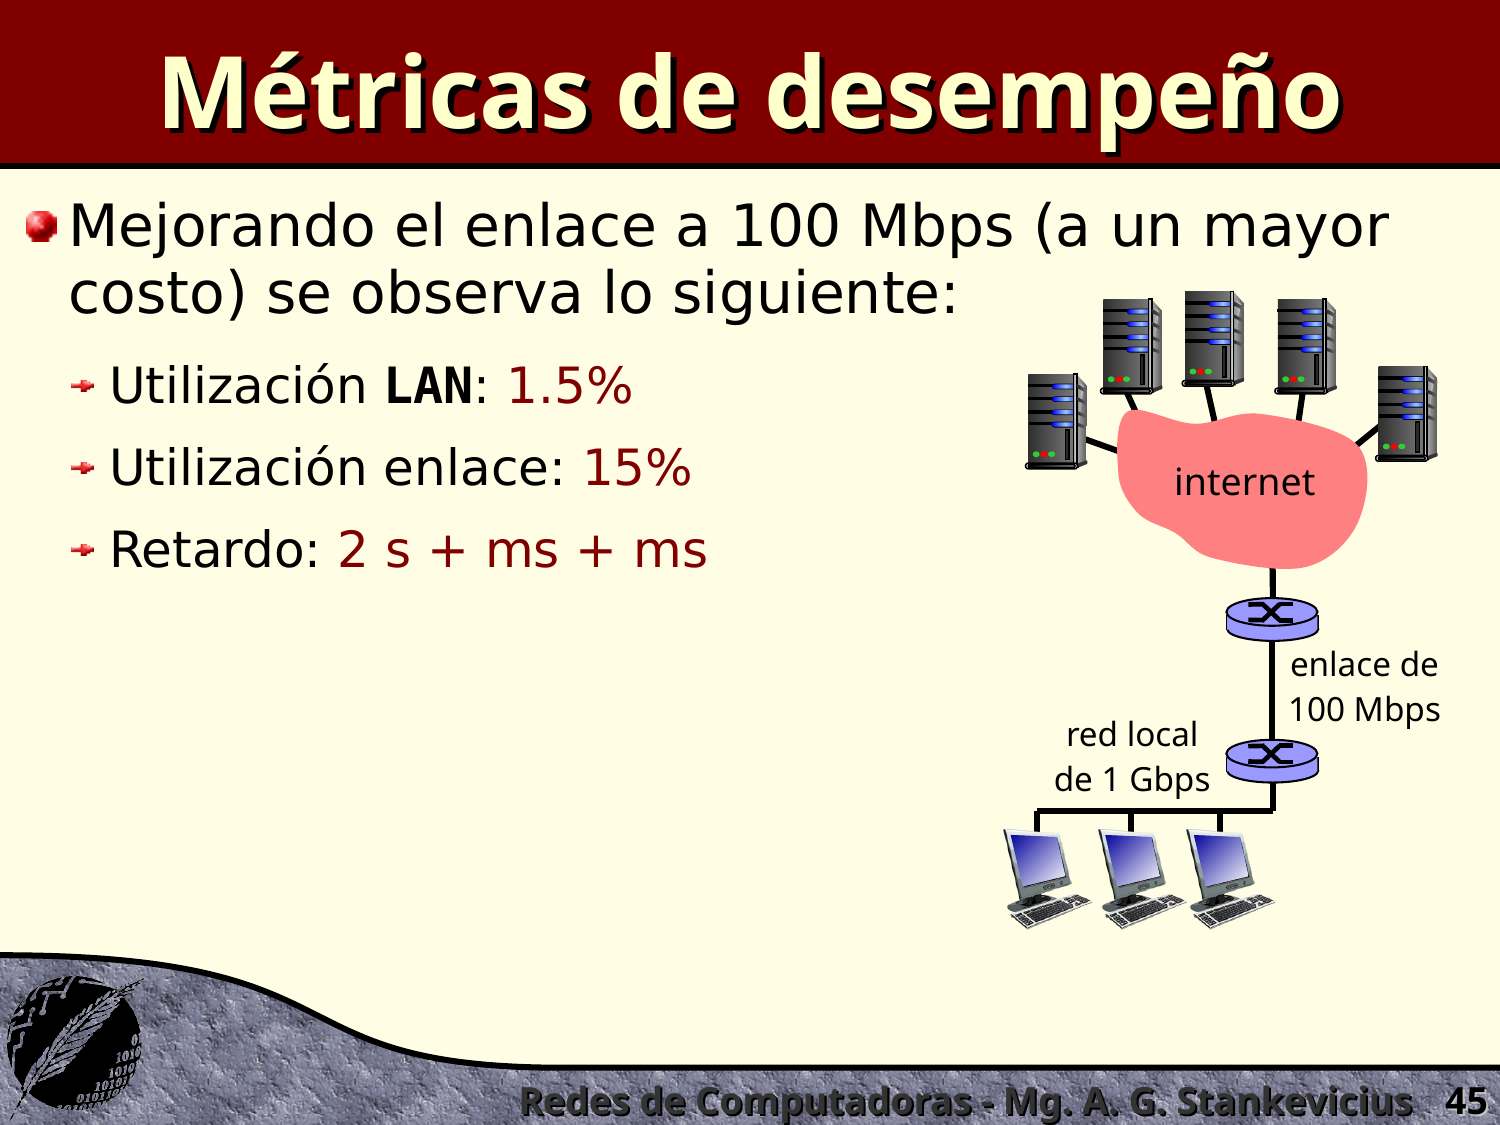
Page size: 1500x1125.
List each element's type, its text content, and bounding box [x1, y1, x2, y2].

picture [0, 959, 1500, 1125]
text_box red local de 1 Gbps [1039, 703, 1218, 812]
text_box [1375, 366, 1438, 462]
picture [1047, 1100, 1054, 1110]
text_box enlace de 100 Mbps [1273, 633, 1452, 742]
picture [1000, 824, 1297, 937]
text_box [1193, 835, 1249, 887]
text_box internet [1159, 447, 1334, 515]
text_box [1010, 834, 1066, 887]
text_box [1226, 739, 1318, 783]
text_box [1100, 299, 1163, 394]
picture [790, 1100, 795, 1110]
text_box [1105, 834, 1160, 887]
text_box [1274, 299, 1337, 394]
text_box [1182, 291, 1245, 387]
title Métricas de desempeño [15, 5, 1485, 160]
text_box [1226, 598, 1318, 641]
text_box [1025, 374, 1088, 469]
list Mejorando el enlace a 100 Mbps (a un mayor costo) se observa lo siguiente: Utilización LAN: 1.5% Utilización enlace: 15% Retardo: 2 s + ms + ms [11, 192, 1486, 921]
text_box [1117, 409, 1368, 569]
